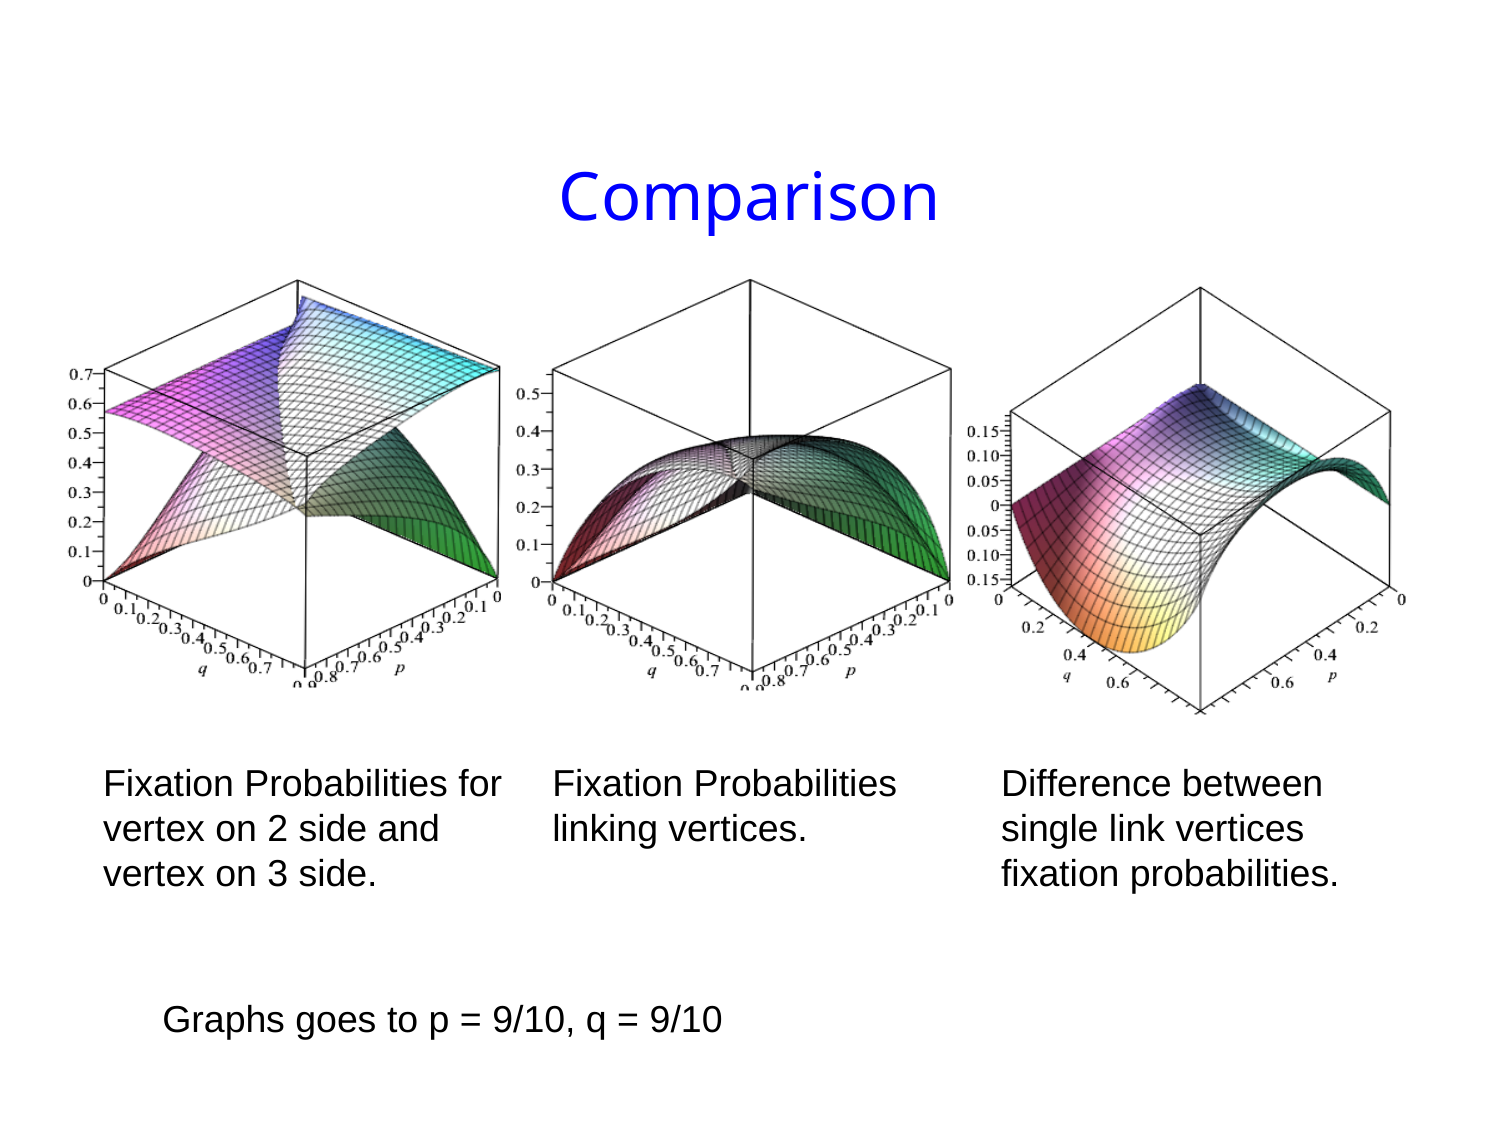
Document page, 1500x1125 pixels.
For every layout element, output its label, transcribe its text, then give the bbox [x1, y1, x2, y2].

text_box Fixation Probabilities linking vertices. [537, 751, 986, 857]
picture [53, 255, 1439, 720]
title Comparison [88, 99, 1412, 278]
text_box Fixation Probabilities for vertex on 2 side and vertex on 3 side. [88, 751, 538, 902]
text_box Difference between single link vertices fixation probabilities. [986, 751, 1436, 902]
text_box Graphs goes to p = 9/10, q = 9/10 [147, 987, 1365, 1049]
